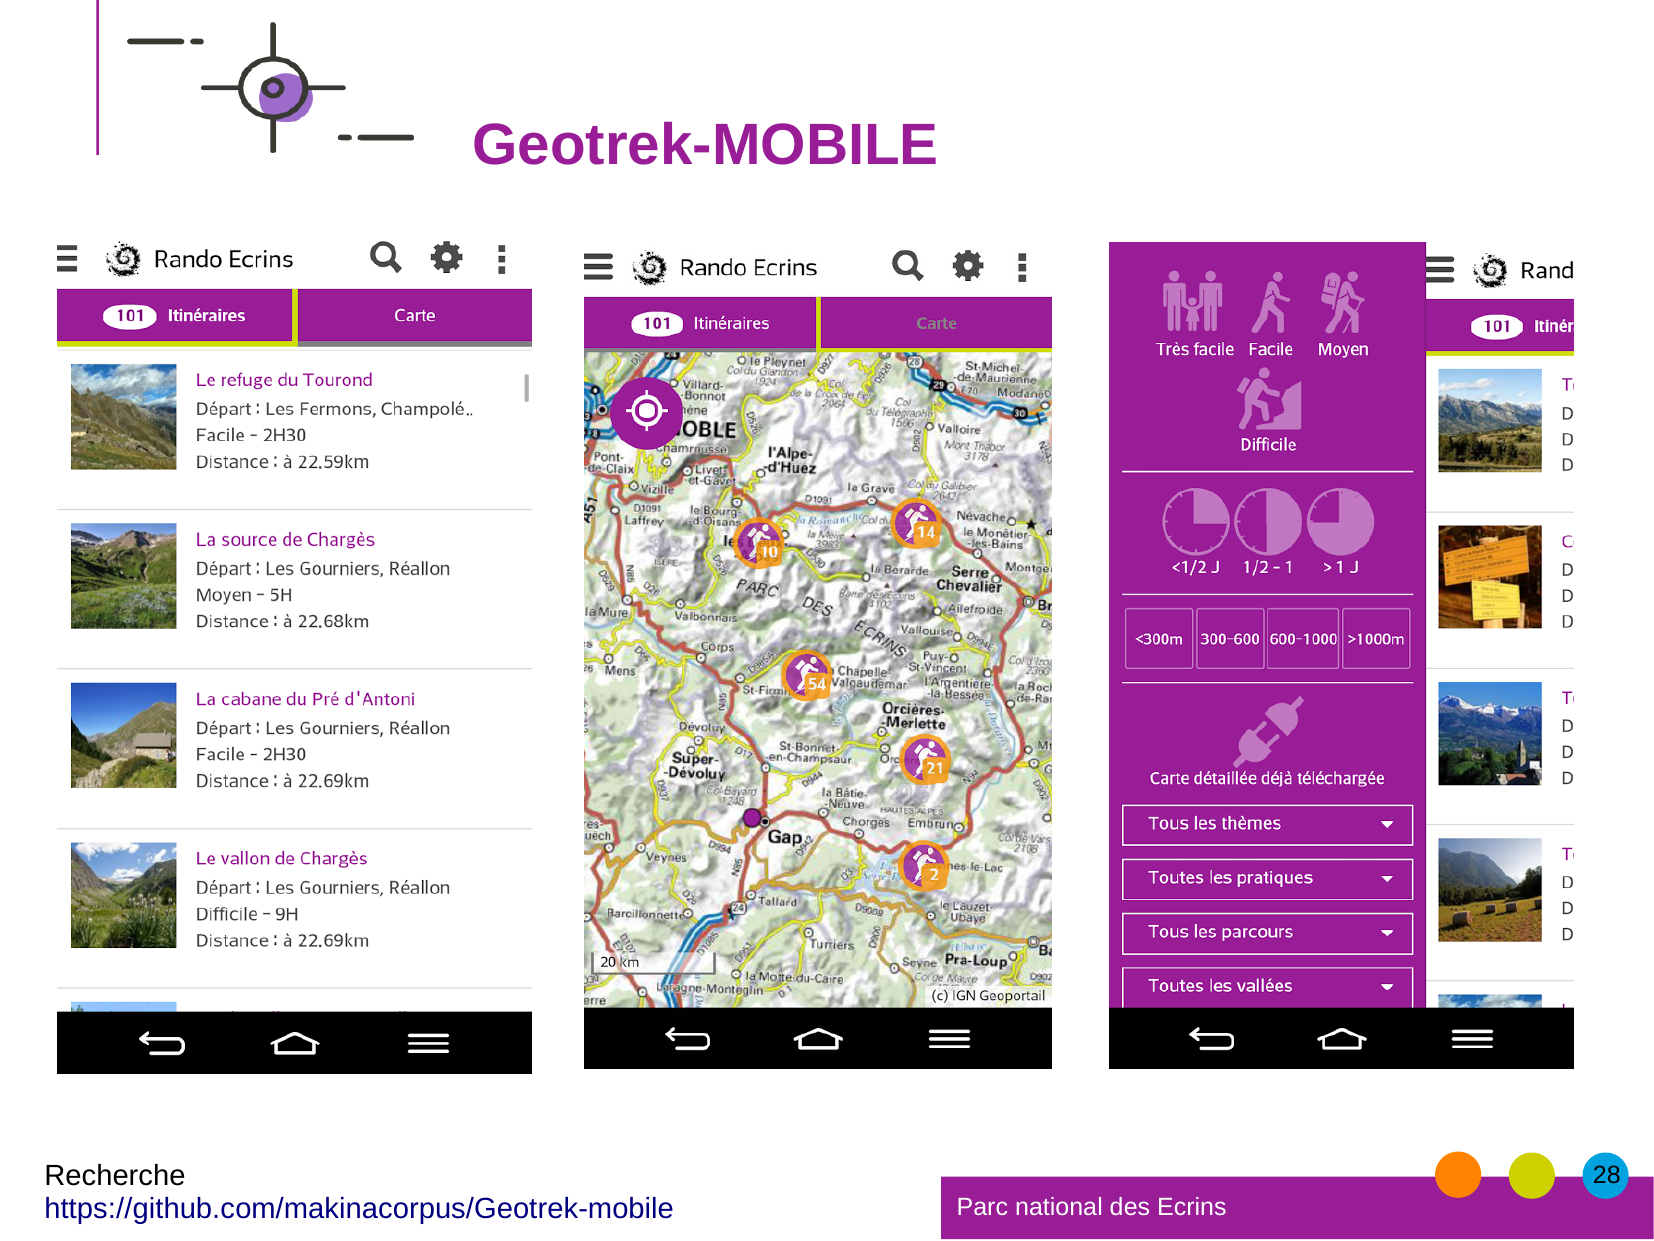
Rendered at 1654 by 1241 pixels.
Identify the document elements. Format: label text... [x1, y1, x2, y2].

text_box Recherche https://github.com/makinacorpus/Geotrek-mobile [29, 1151, 698, 1232]
picture [1109, 242, 1574, 1069]
title Geotrek-MOBILE [472, 29, 1241, 178]
picture [127, 22, 414, 153]
picture [57, 230, 532, 1074]
picture [584, 239, 1052, 1069]
